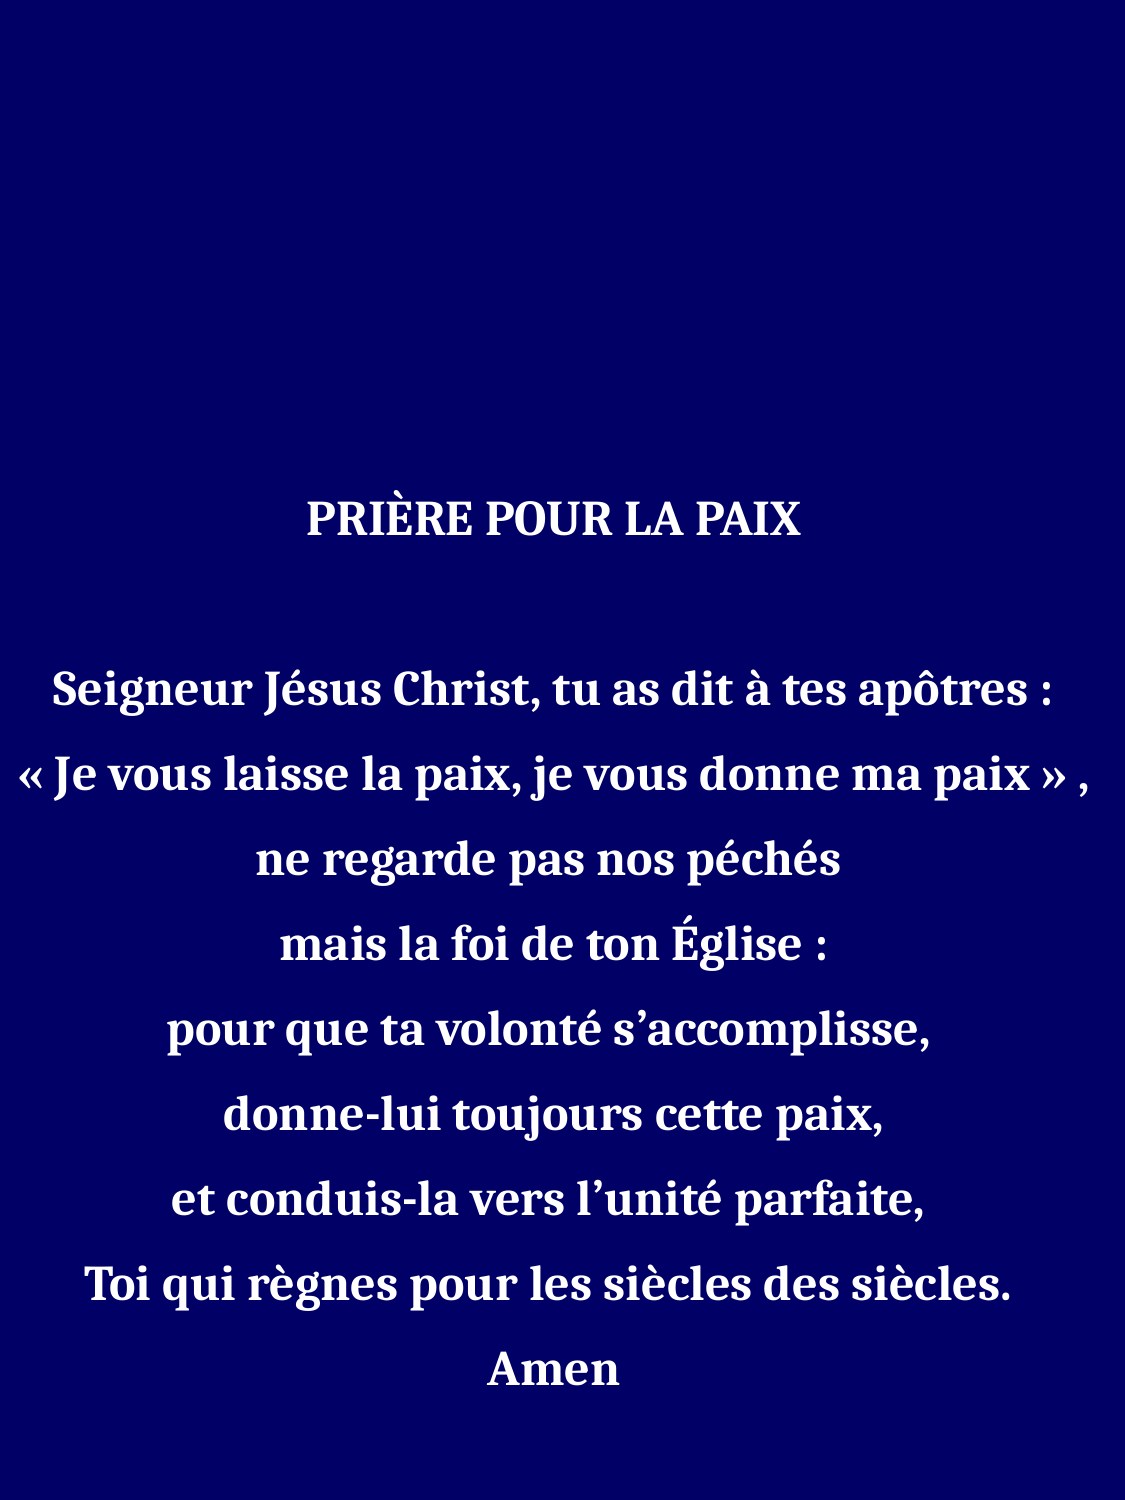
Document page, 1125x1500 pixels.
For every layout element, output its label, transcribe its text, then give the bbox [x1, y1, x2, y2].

text_box PRIÈRE POUR LA PAIX Seigneur Jésus Christ, tu as dit à tes apôtres : « Je vous laisse la paix, je vous donne ma paix » , ne regarde pas nos péchés mais la foi de ton Église : pour que ta volonté s’accomplisse, donne-lui toujours cette paix, et conduis-la vers l’unité parfaite, Toi qui règnes pour les siècles des siècles. Amen [0, 478, 1125, 1403]
